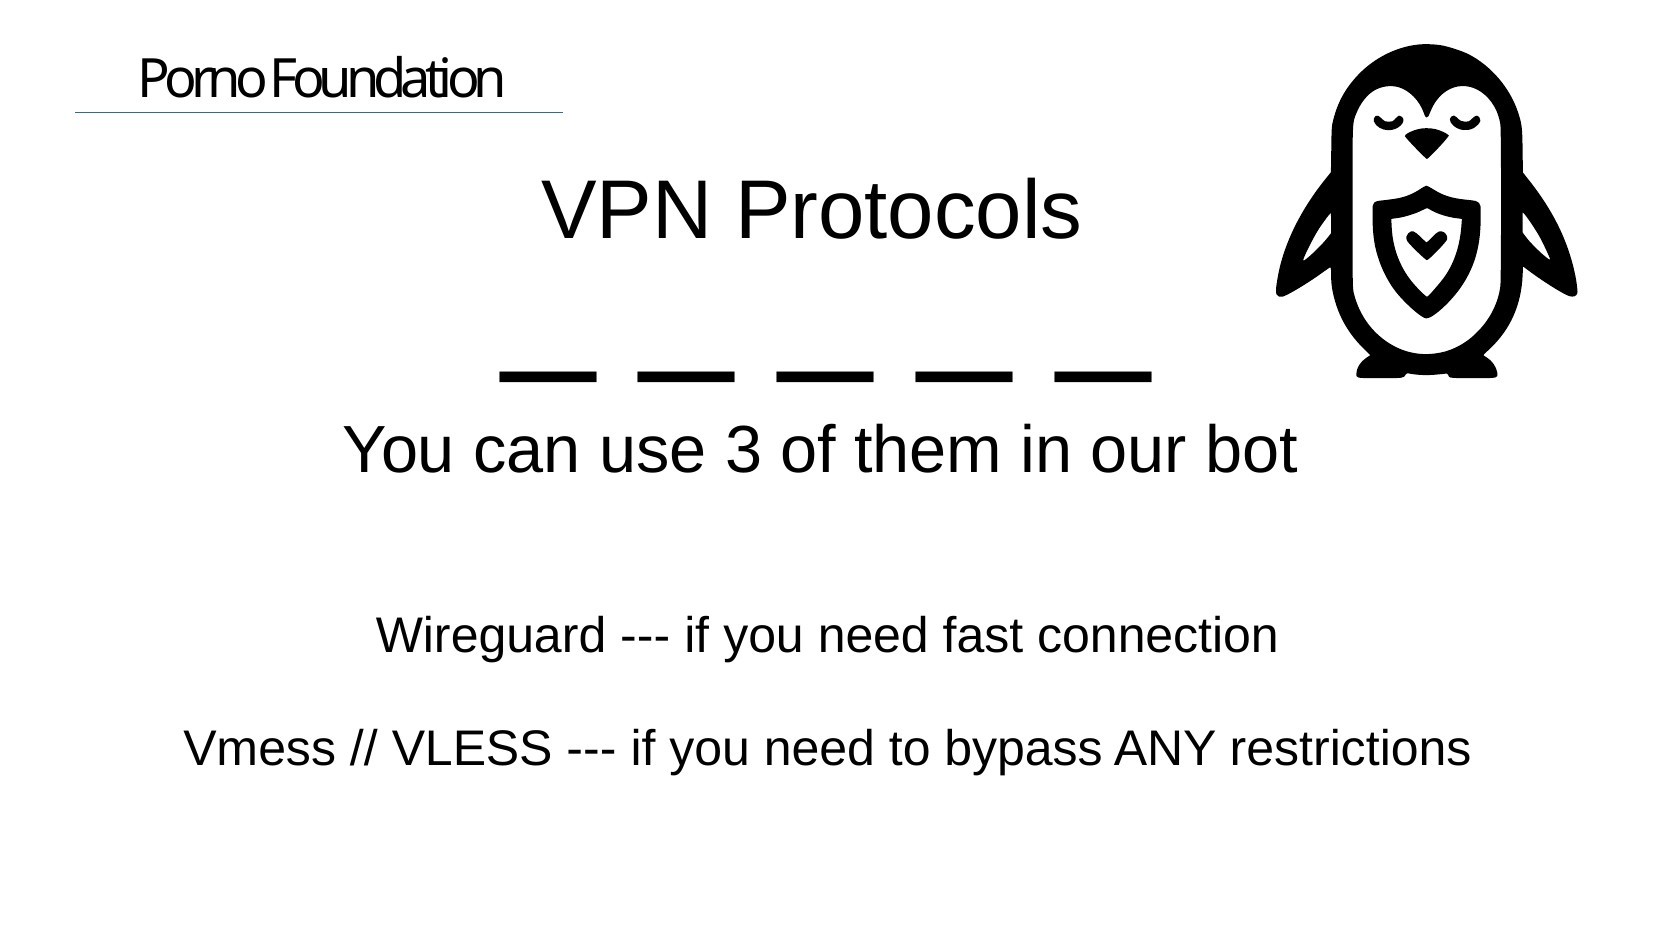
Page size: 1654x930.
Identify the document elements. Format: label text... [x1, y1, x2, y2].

text_box Wireguard --- if you need fast connection [361, 600, 1292, 665]
text_box _ _ _ _ _ [487, 191, 1166, 373]
text_box VPN Protocols [526, 156, 1127, 191]
title Porno Foundation [7, 41, 638, 113]
text_box Vmess // VLESS --- if you need to bypass ANY restrictions [168, 712, 1485, 778]
text_box You can use 3 of them in our bot [327, 404, 1326, 555]
picture [1203, 0, 1653, 450]
